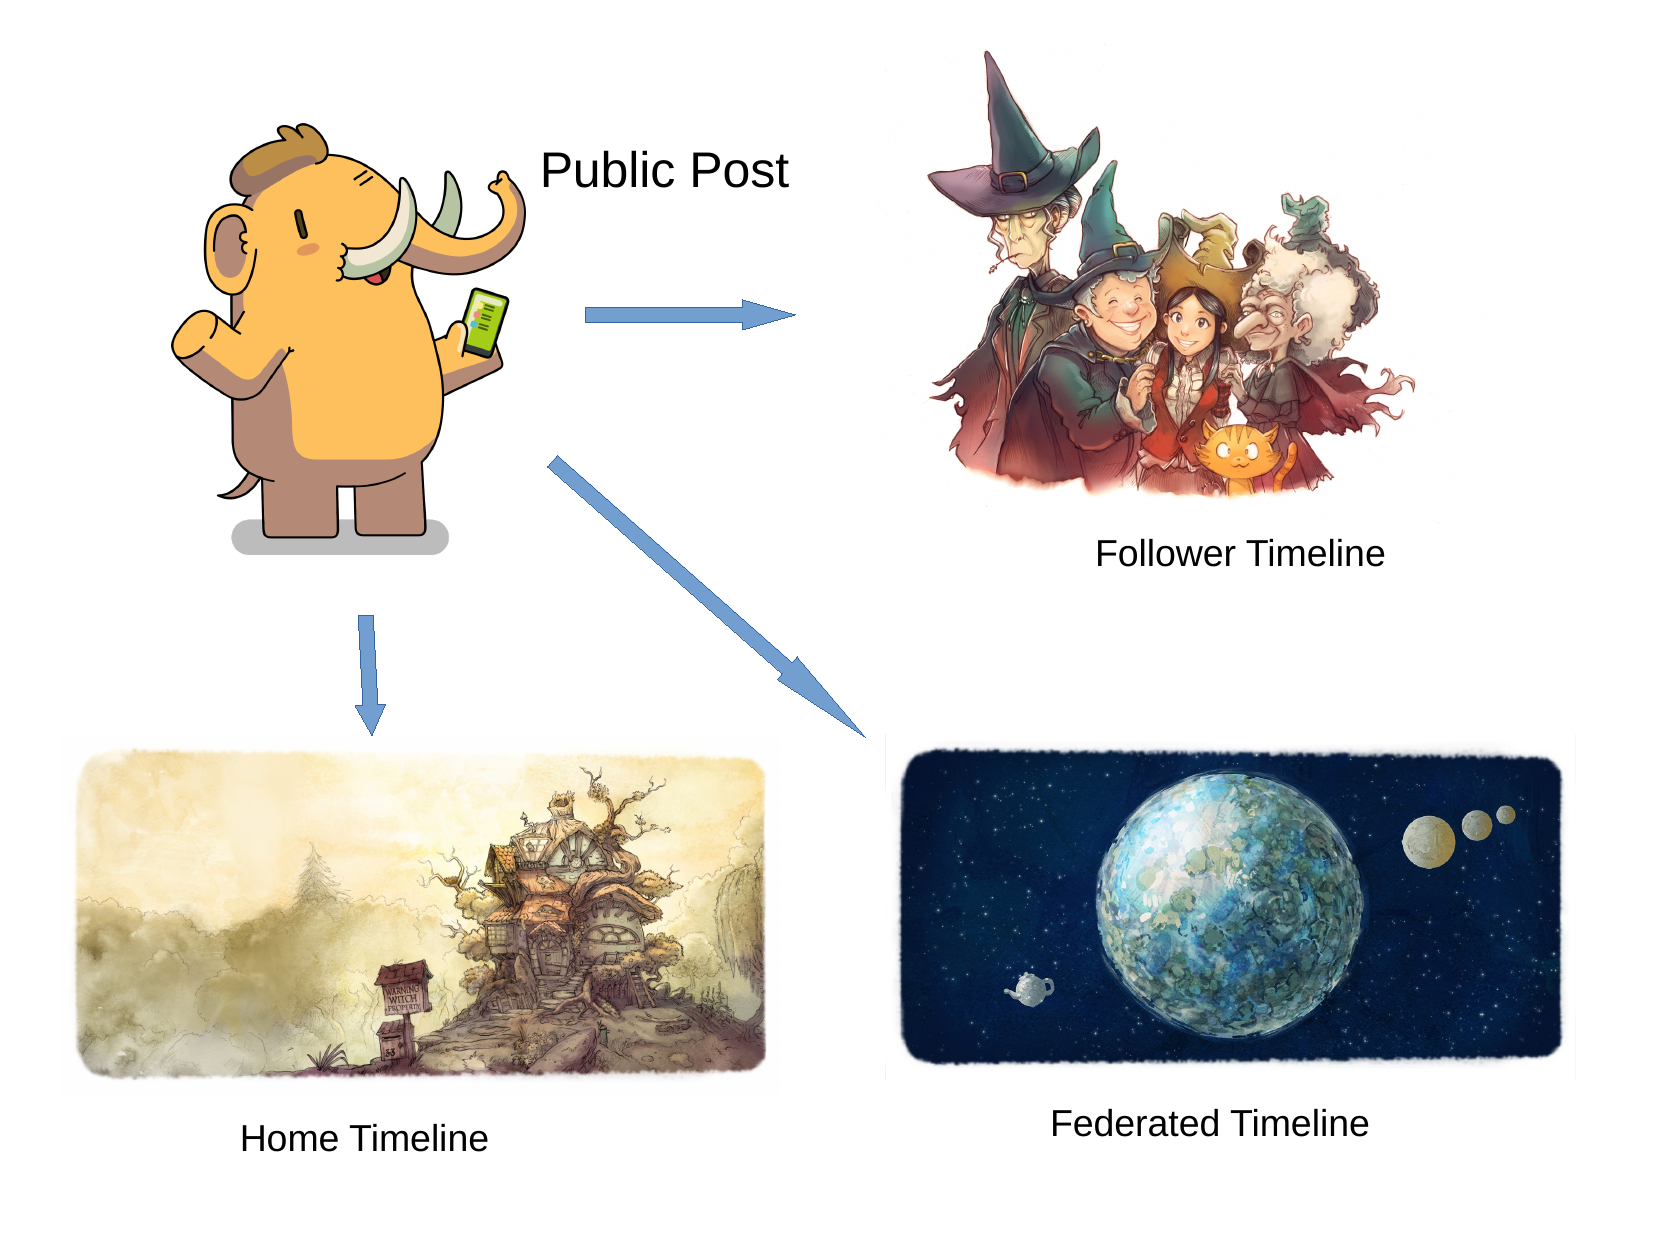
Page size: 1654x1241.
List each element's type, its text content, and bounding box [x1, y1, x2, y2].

text_box [547, 455, 866, 738]
text_box Federated Timeline [1035, 1094, 1426, 1155]
text_box Public Post [525, 134, 811, 210]
text_box Follower Timeline [1080, 524, 1426, 585]
text_box [585, 299, 796, 330]
text_box Home Timeline [225, 1109, 541, 1167]
picture [875, 44, 1486, 525]
text_box [355, 615, 386, 736]
picture [60, 734, 781, 1095]
picture [171, 123, 526, 555]
picture [885, 734, 1576, 1080]
